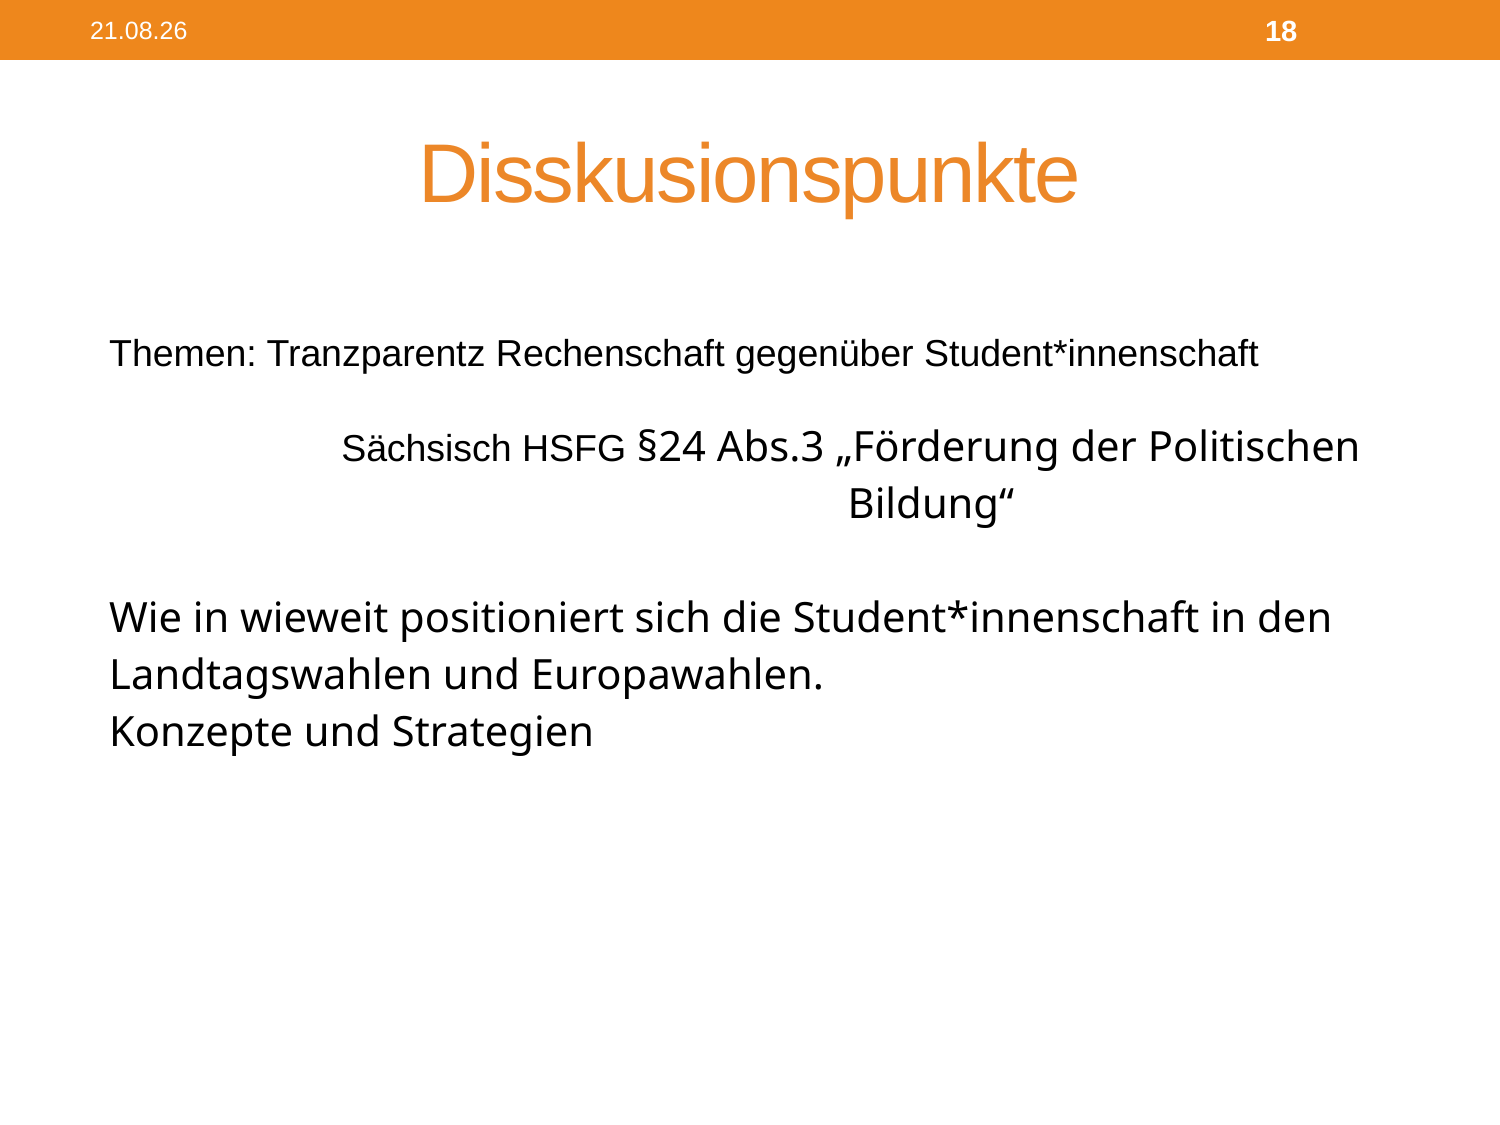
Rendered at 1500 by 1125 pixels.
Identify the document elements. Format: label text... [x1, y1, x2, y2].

text_box Themen: Tranzparentz Rechenschaft gegenüber Student*innenschaft Sächsisch HSFG §24 Abs.3 „Förderung der Politischen Bildung“ Wie in wieweit positioniert sich die Student*innenschaft in den Landtagswahlen und Europawahlen. Konzepte und Strategien [94, 283, 1465, 1016]
slide_number 08.01.19 [75, 3, 550, 57]
slide_number <Nummer> [1250, 3, 1425, 57]
title Disskusionspunkte [75, 87, 1425, 250]
